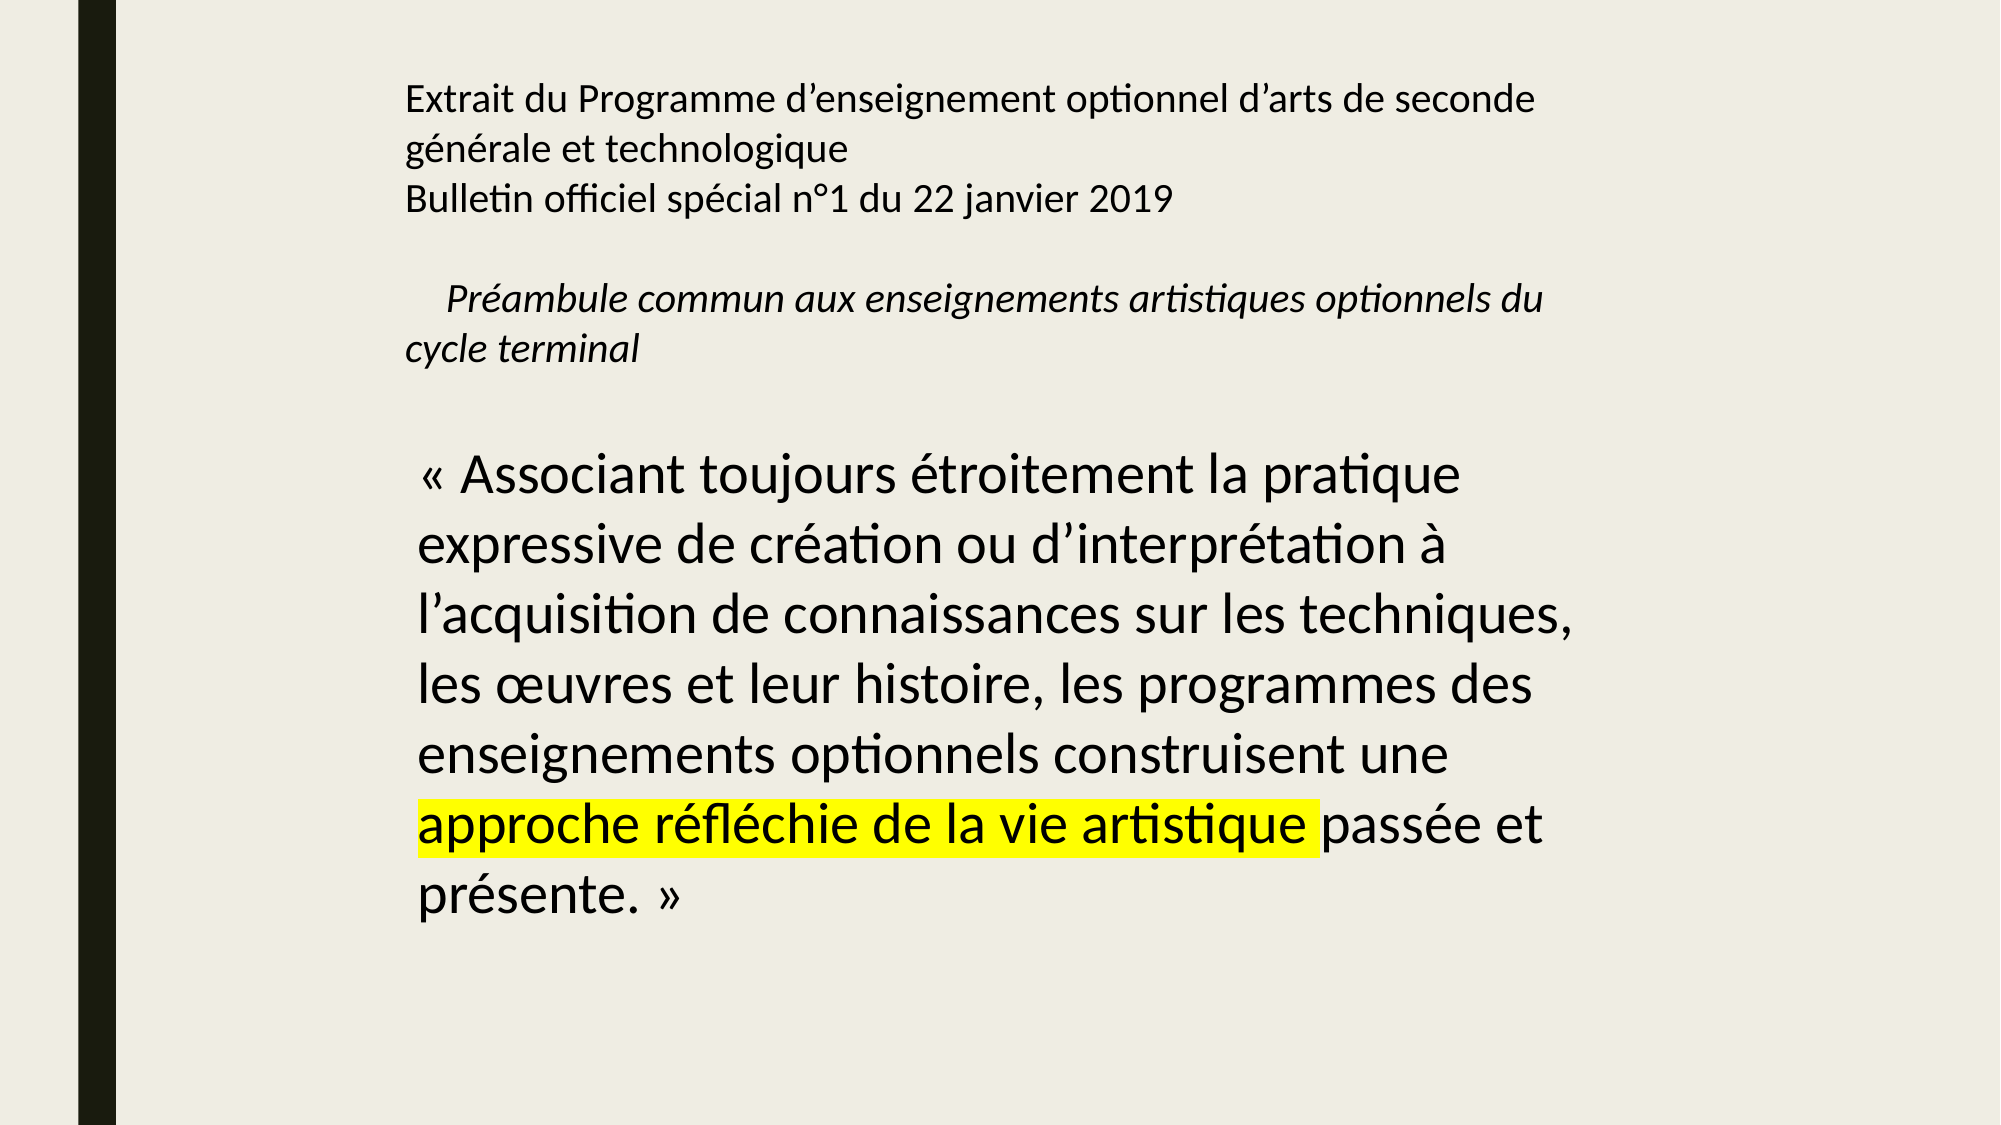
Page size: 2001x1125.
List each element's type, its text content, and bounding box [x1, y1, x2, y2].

text_box Extrait du Programme d’enseignement optionnel d’arts de seconde générale et technologique Bulletin officiel spécial n°1 du 22 janvier 2019  Préambule commun aux enseignements artistiques optionnels du cycle terminal [390, 64, 1597, 424]
text_box « Associant toujours étroitement la pratique expressive de création ou d’interprétation à l’acquisition de connaissances sur les techniques, les œuvres et leur histoire, les programmes des enseignements optionnels construisent une approche réfléchie de la vie artistique passée et présente. » [403, 427, 1597, 932]
